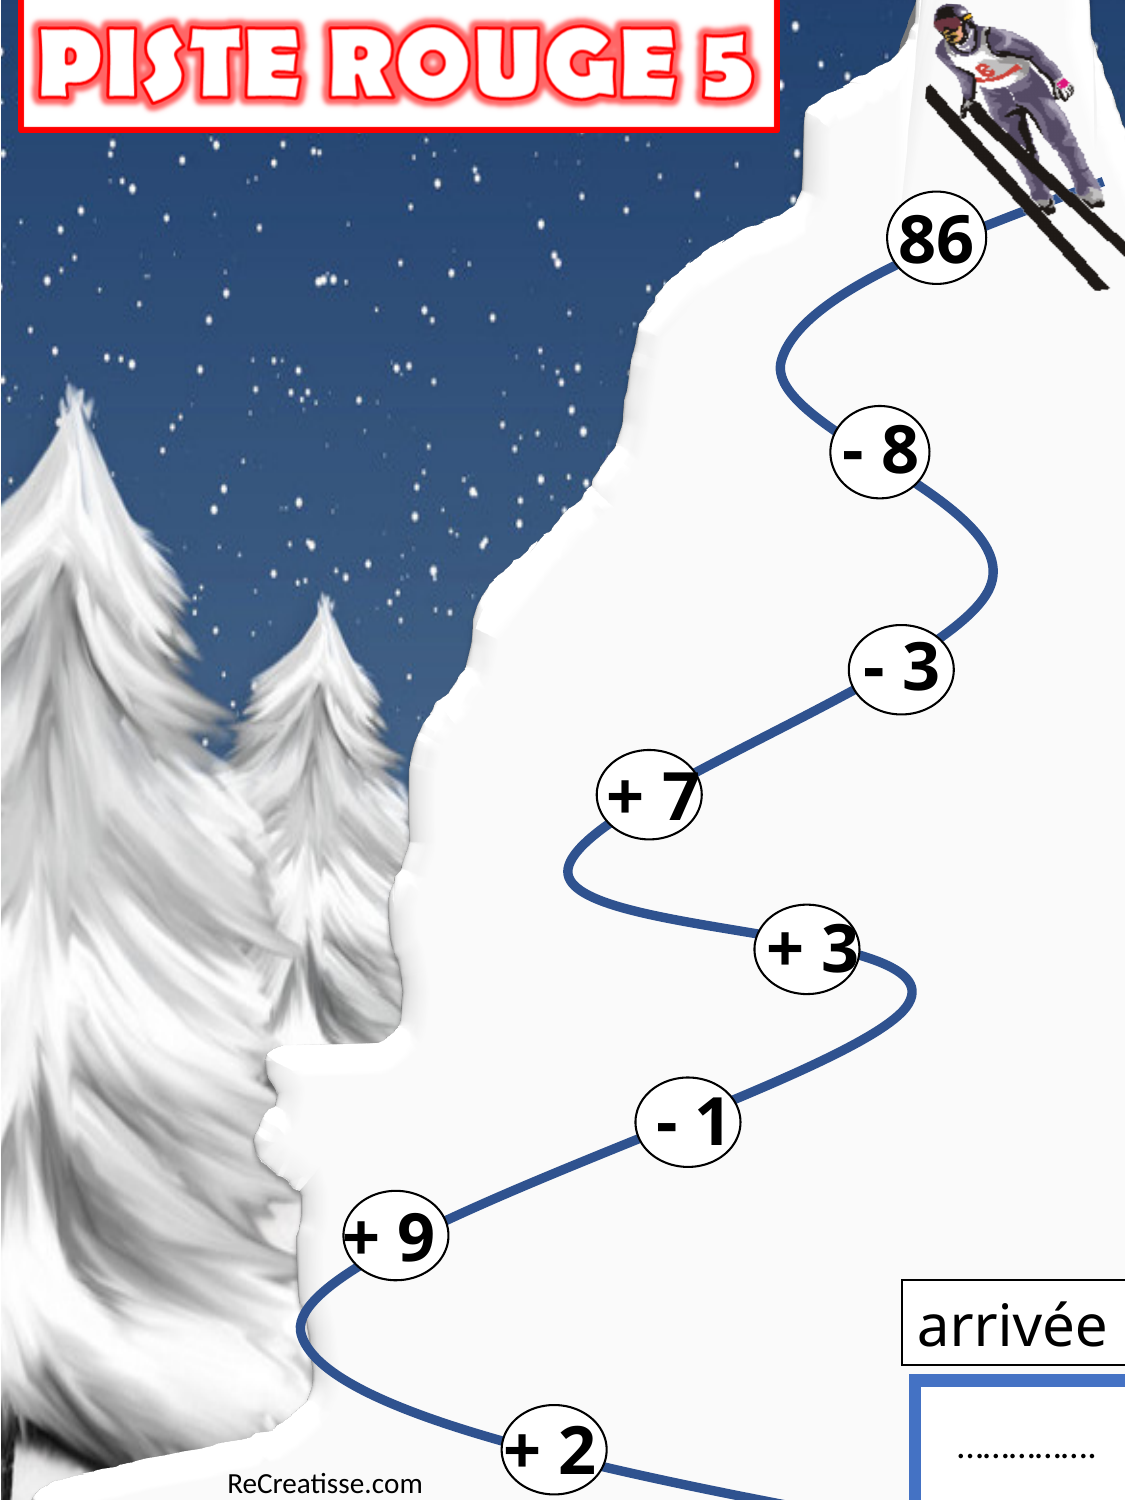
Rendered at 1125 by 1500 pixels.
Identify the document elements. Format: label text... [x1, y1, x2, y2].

text_box arrivée [902, 1280, 1125, 1365]
text_box + 9 [327, 1188, 475, 1283]
text_box + 3 [751, 898, 899, 993]
text_box 86 [883, 190, 994, 285]
text_box [635, 1102, 641, 1143]
text_box 86 [910, 243, 915, 256]
text_box ……………. [915, 1380, 1125, 1500]
text_box [858, 494, 901, 499]
text_box + 2 [488, 1400, 636, 1496]
text_box + 7 [592, 747, 739, 842]
text_box - 3 [849, 617, 996, 712]
text_box ReCreatisse.com [213, 1456, 438, 1500]
text_box 86 [911, 222, 916, 232]
text_box - 1 [641, 1071, 789, 1166]
text_box - 8 [828, 399, 975, 494]
picture [1, 0, 1125, 1500]
